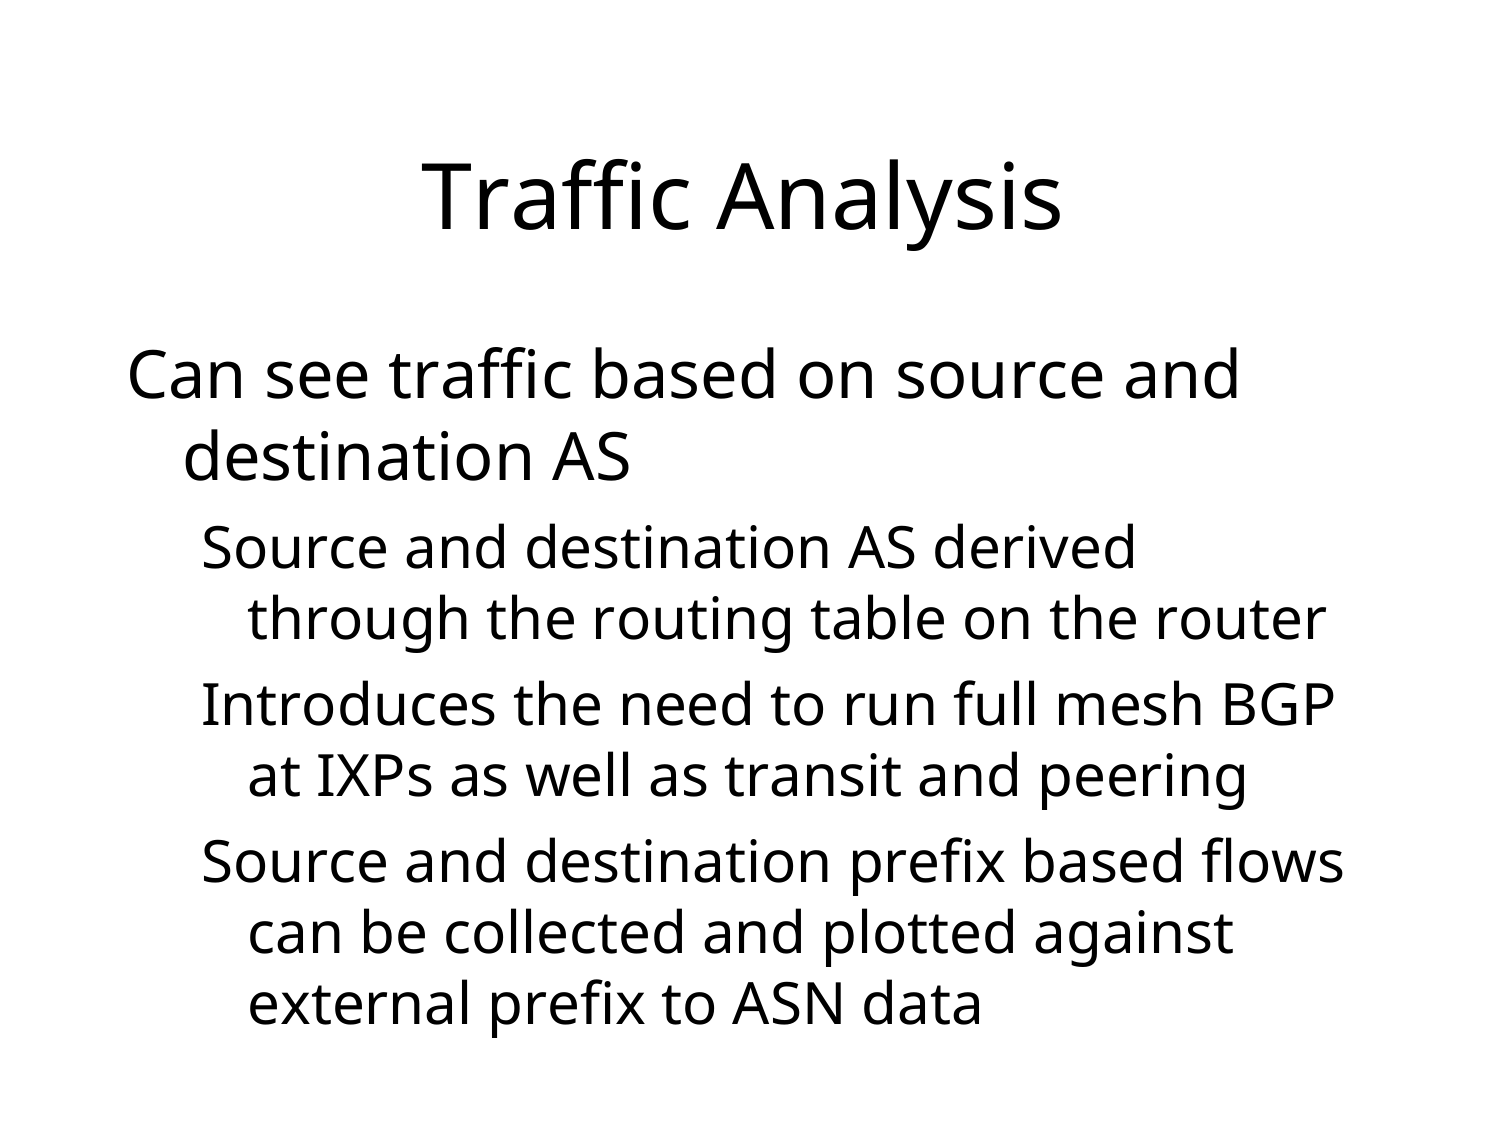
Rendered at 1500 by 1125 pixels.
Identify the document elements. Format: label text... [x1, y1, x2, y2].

list Can see traffic based on source and destination AS Source and destination AS derived through the routing table on the router Introduces the need to run full mesh BGP at IXPs as well as transit and peering Source and destination prefix based flows can be collected and plotted against external prefix to ASN data [112, 324, 1388, 1011]
title Traffic Analysis [112, 62, 1388, 324]
